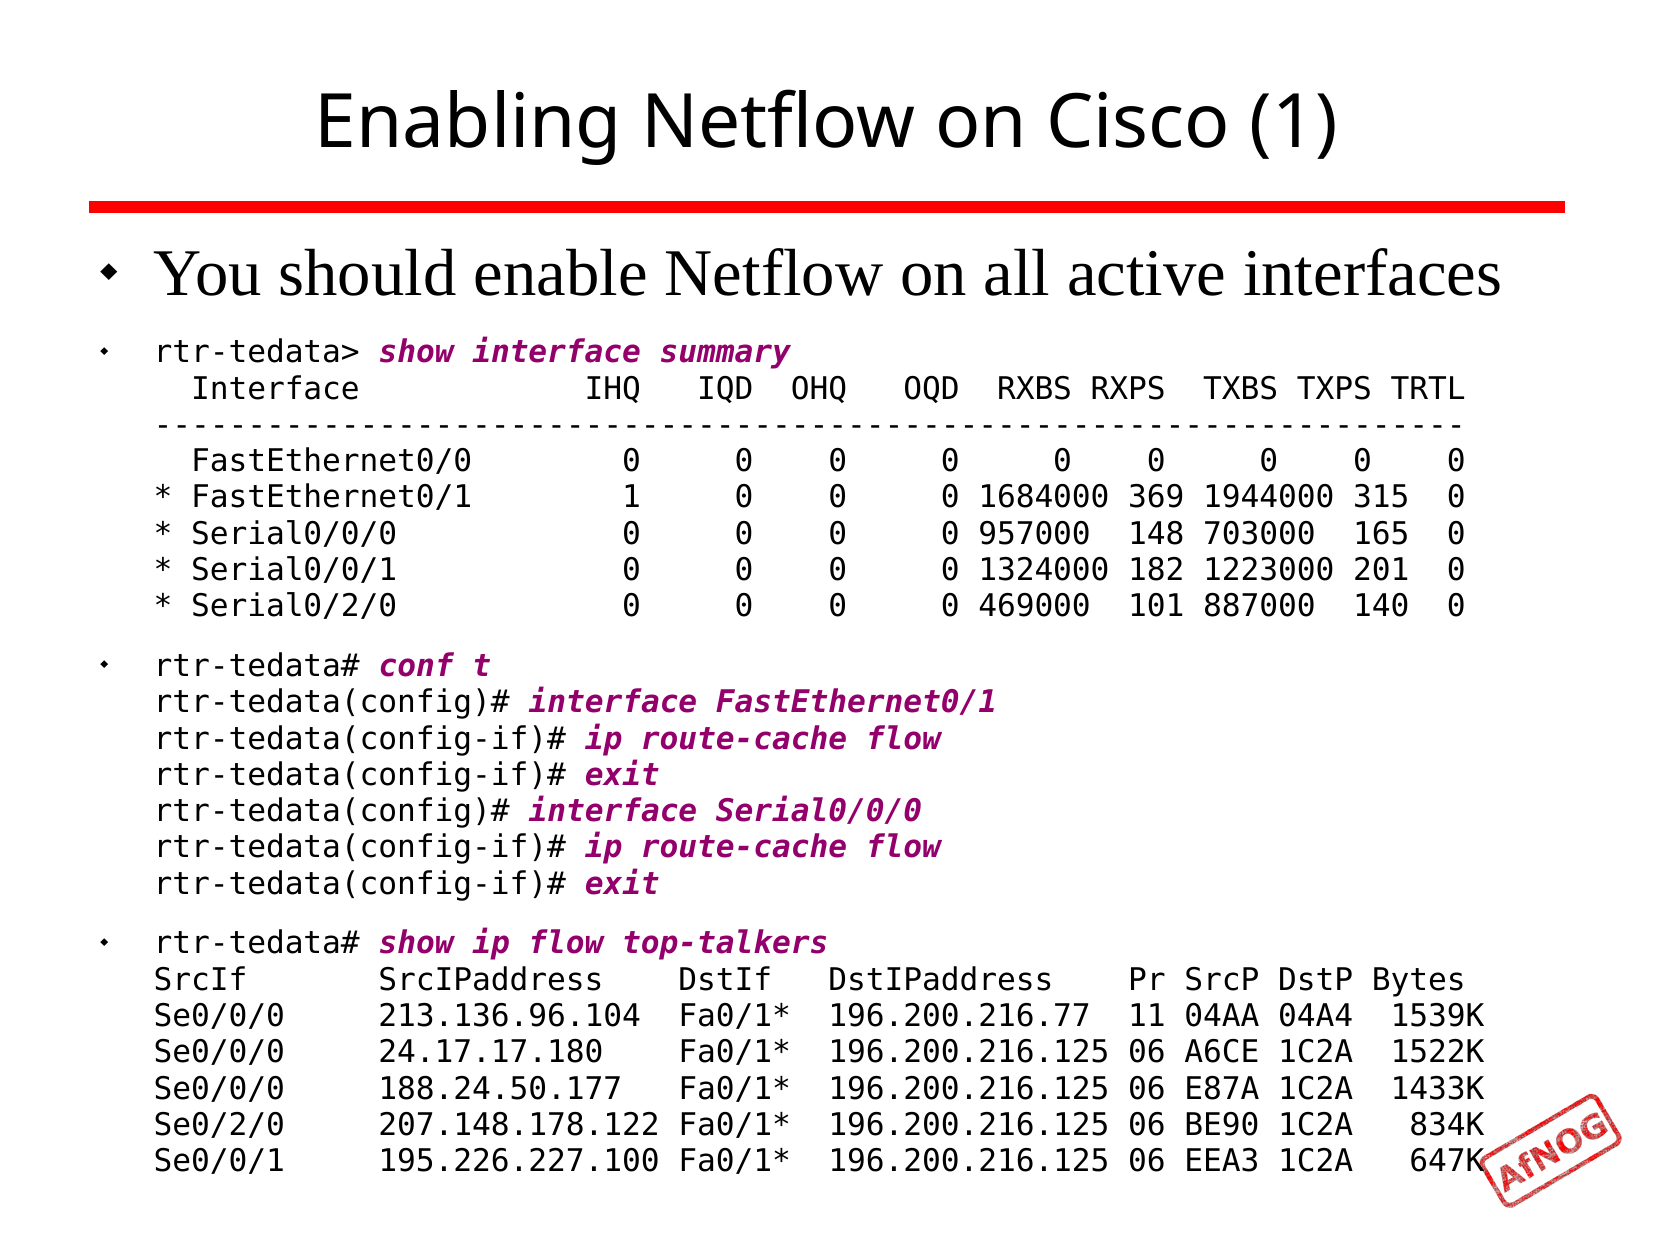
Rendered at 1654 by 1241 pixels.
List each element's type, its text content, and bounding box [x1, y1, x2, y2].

list You should enable Netflow on all active interfaces rtr-tedata> show interface summary Interface IHQ IQD OHQ OQD RXBS RXPS TXBS TXPS TRTL ---------------------------------------------------------------------- FastEthernet0/0 0 0 0 0 0 0 0 0 0 * FastEthernet0/1 1 0 0 0 1684000 369 1944000 315 0 * Serial0/0/0 0 0 0 0 957000 148 703000 165 0 * Serial0/0/1 0 0 0 0 1324000 182 1223000 201 0 * Serial0/2/0 0 0 0 0 469000 101 887000 140 0 rtr-tedata# conf t rtr-tedata(config)# interface FastEthernet0/1 rtr-tedata(config-if)# ip route-cache flow rtr-tedata(config-if)# exit rtr-tedata(config)# interface Serial0/0/0 rtr-tedata(config-if)# ip route-cache flow rtr-tedata(config-if)# exit rtr-tedata# show ip flow top-talkers SrcIf SrcIPaddress DstIf DstIPaddress Pr SrcP DstP Bytes Se0/0/0 213.136.96.104 Fa0/1* 196.200.216.77 11 04AA 04A4 1539K Se0/0/0 24.17.17.180 Fa0/1* 196.200.216.125 06 A6CE 1C2A 1522K Se0/0/0 188.24.50.177 Fa0/1* 196.200.216.125 06 E87A 1C2A 1433K Se0/2/0 207.148.178.122 Fa0/1* 196.200.216.125 06 BE90 1C2A 834K Se0/0/1 195.226.227.100 Fa0/1* 196.200.216.125 06 EEA3 1C2A 647K [82, 236, 1571, 1179]
picture [1476, 1090, 1625, 1211]
title Enabling Netflow on Cisco (1) [82, 29, 1571, 207]
